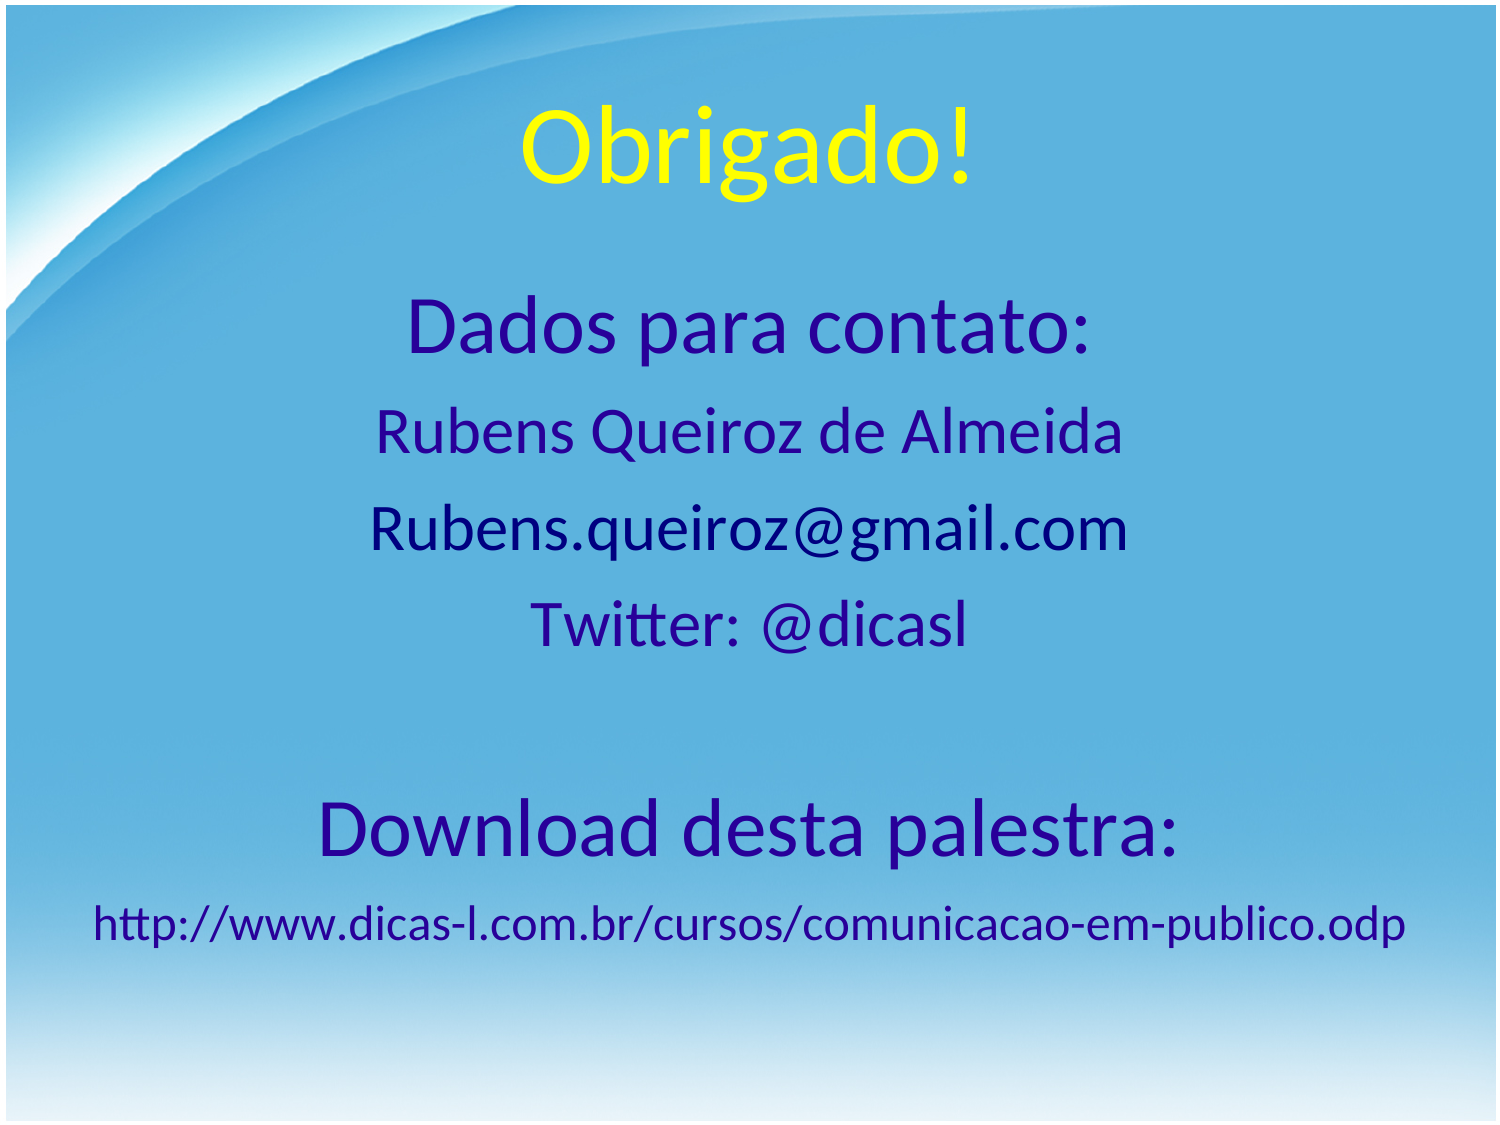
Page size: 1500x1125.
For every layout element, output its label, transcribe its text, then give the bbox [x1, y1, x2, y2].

title Obrigado! [75, 21, 1425, 257]
picture [0, 0, 1500, 1125]
list Dados para contato: Rubens Queiroz de Almeida Rubens.queiroz@gmail.com Twitter: @dicasl Download desta palestra: http://www.dicas-l.com.br/cursos/comunicacao-em-publico.odp [75, 262, 1425, 981]
